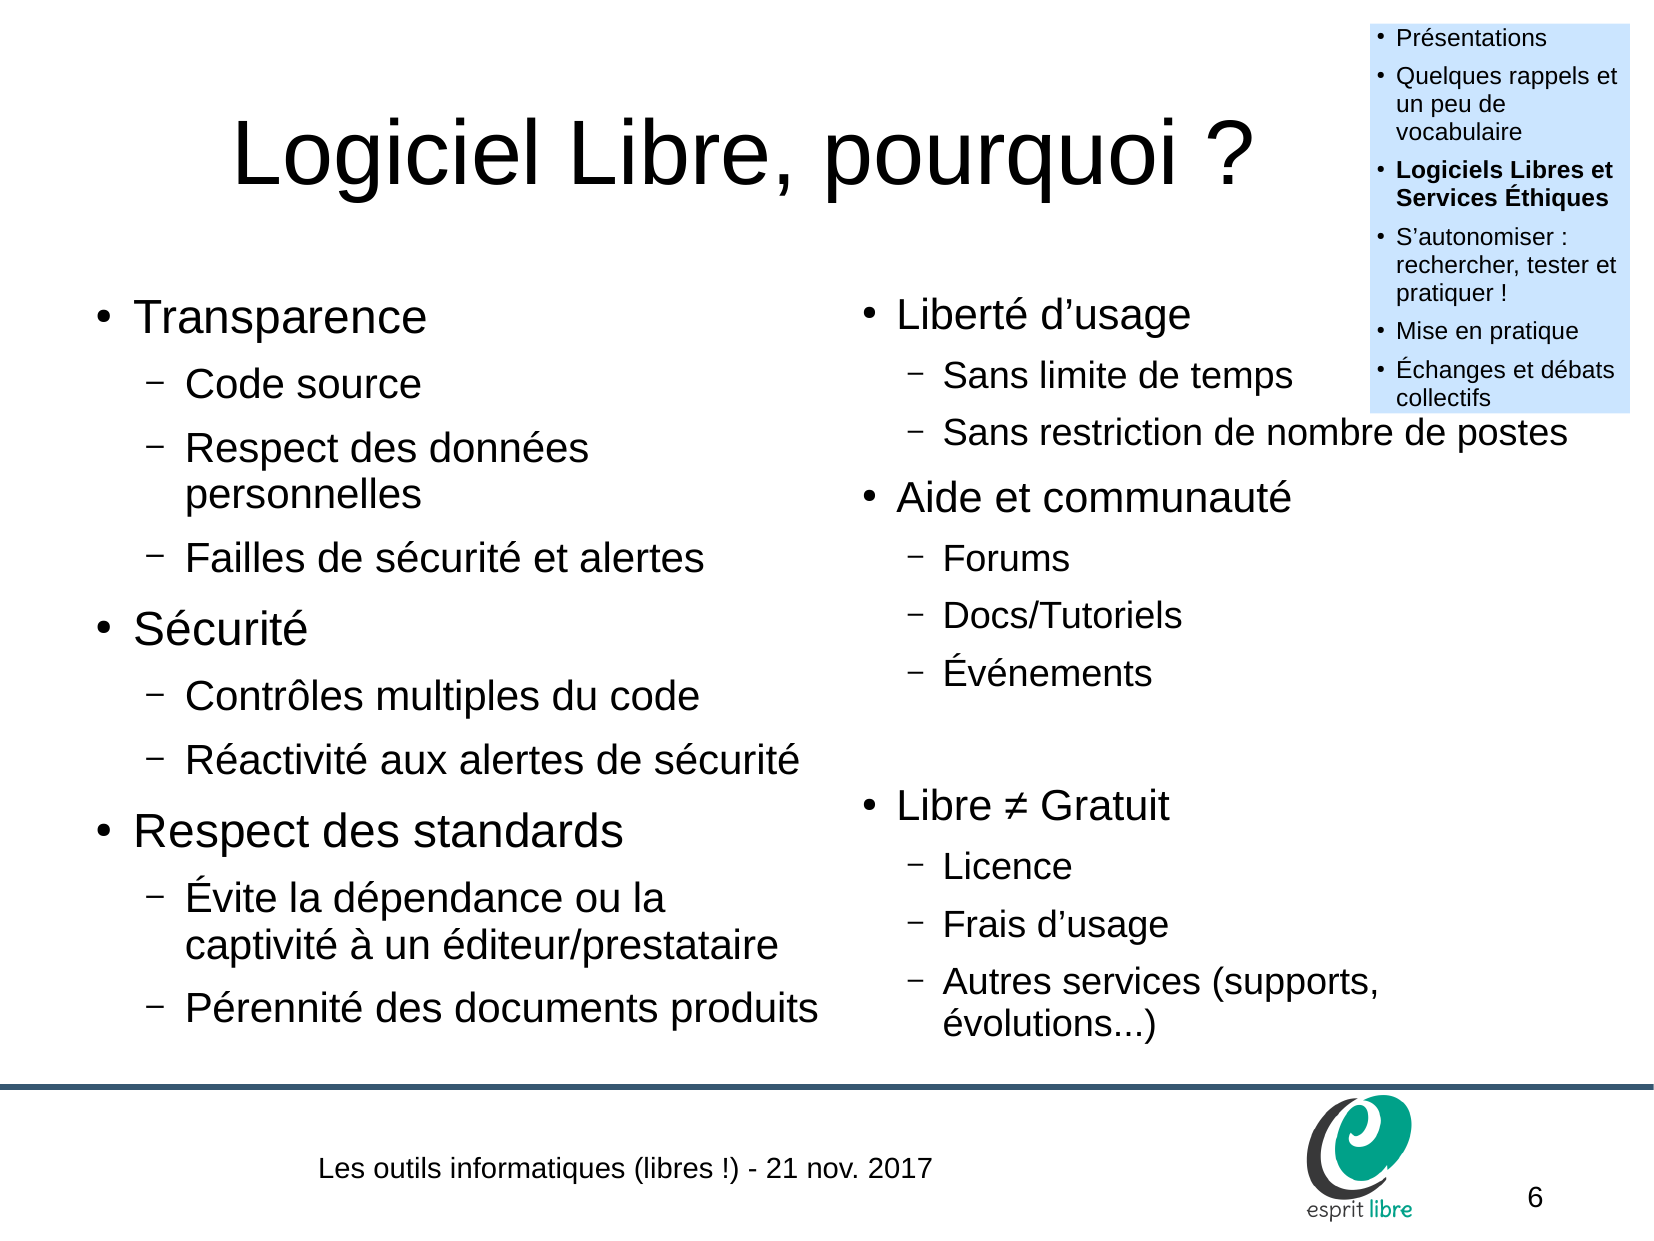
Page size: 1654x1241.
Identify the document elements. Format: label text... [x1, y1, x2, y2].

title Logiciel Libre, pourquoi ? [0, 49, 1370, 257]
list Transparence Code source Respect des données personnelles Failles de sécurité et alertes Sécurité Contrôles multiples du code Réactivité aux alertes de sécurité Respect des standards Évite la dépendance ou la captivité à un éditeur/prestataire Pérennité des documents produits [82, 290, 827, 1063]
picture [1293, 1092, 1424, 1223]
list Présentations Quelques rappels et un peu de vocabulaire Logiciels Libres et Services Éthiques S’autonomiser : rechercher, tester et pratiquer ! Mise en pratique Échanges et débats collectifs [1370, 23, 1630, 414]
list Liberté d’usage Sans limite de temps Sans restriction de nombre de postes Aide et communauté Forums Docs/Tutoriels Événements Libre ≠ Gratuit Licence Frais d’usage Autres services (supports, évolutions...) [850, 290, 1595, 1063]
